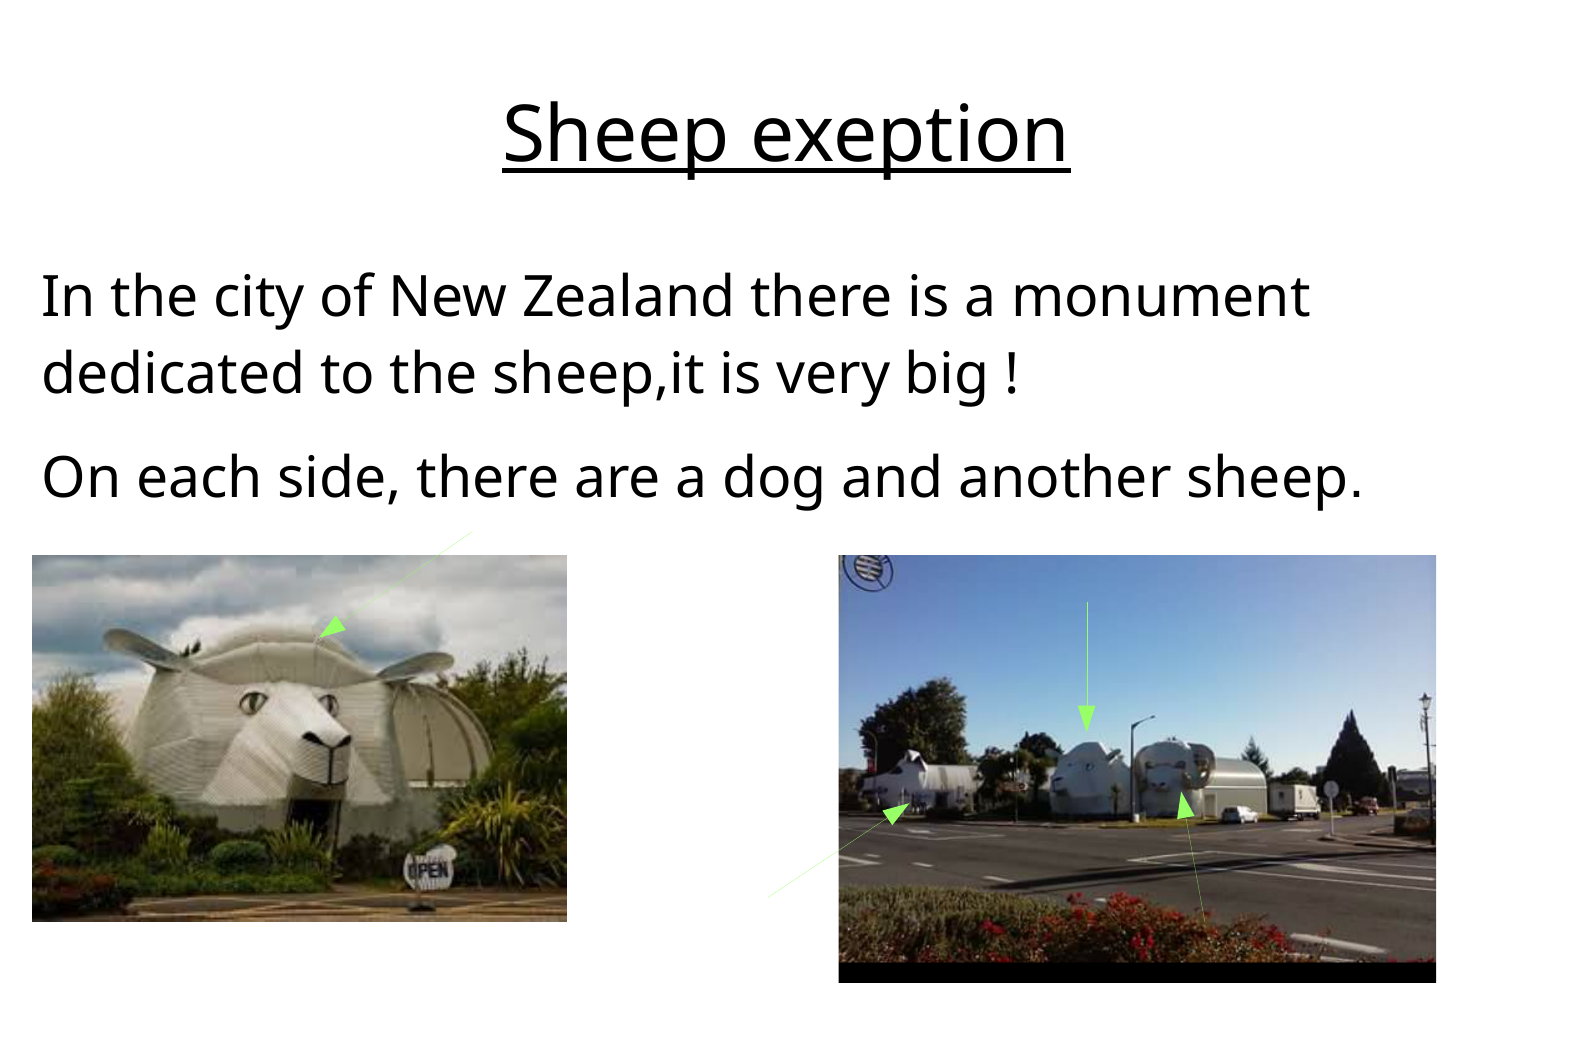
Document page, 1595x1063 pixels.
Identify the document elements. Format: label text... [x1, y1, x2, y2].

title Sheep exeption [79, 42, 1515, 220]
list In the city of New Zealand there is a monument dedicated to the sheep,it is very big ! On each side, there are a dog and another sheep. [0, 255, 1406, 957]
picture [838, 555, 1437, 983]
picture [32, 555, 567, 922]
